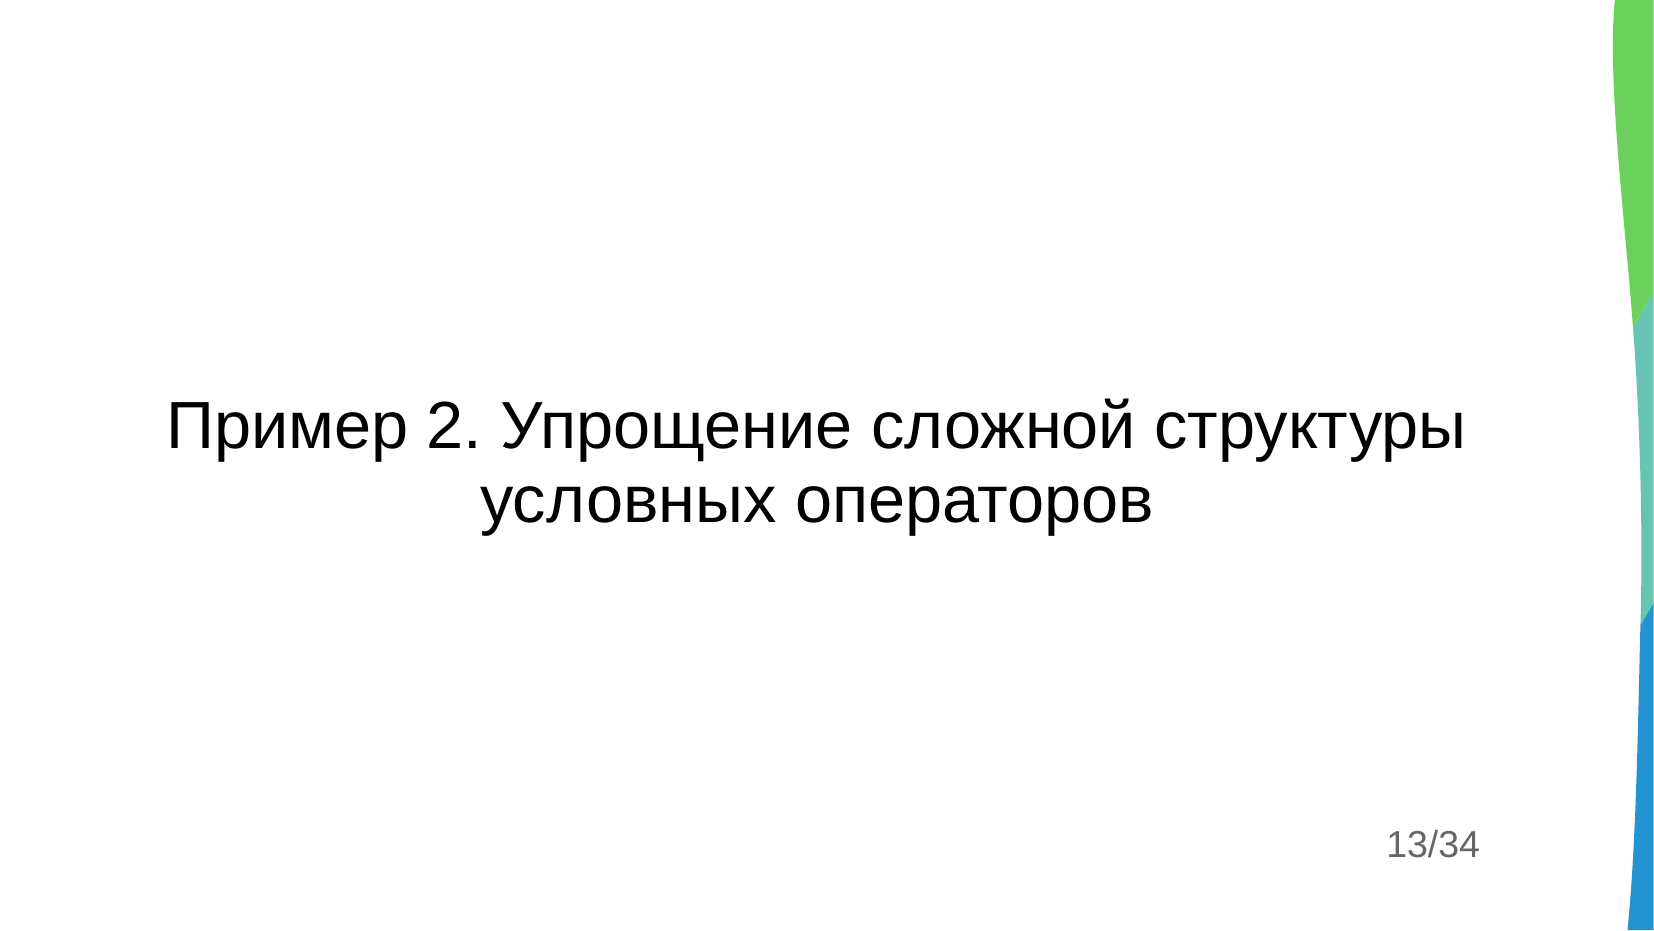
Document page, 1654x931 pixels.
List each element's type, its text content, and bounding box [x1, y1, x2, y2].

subtitle Пример 2. Упрощение сложной структуры условных операторов [104, 102, 1530, 823]
text_box <номер>/34 [1380, 815, 1616, 873]
